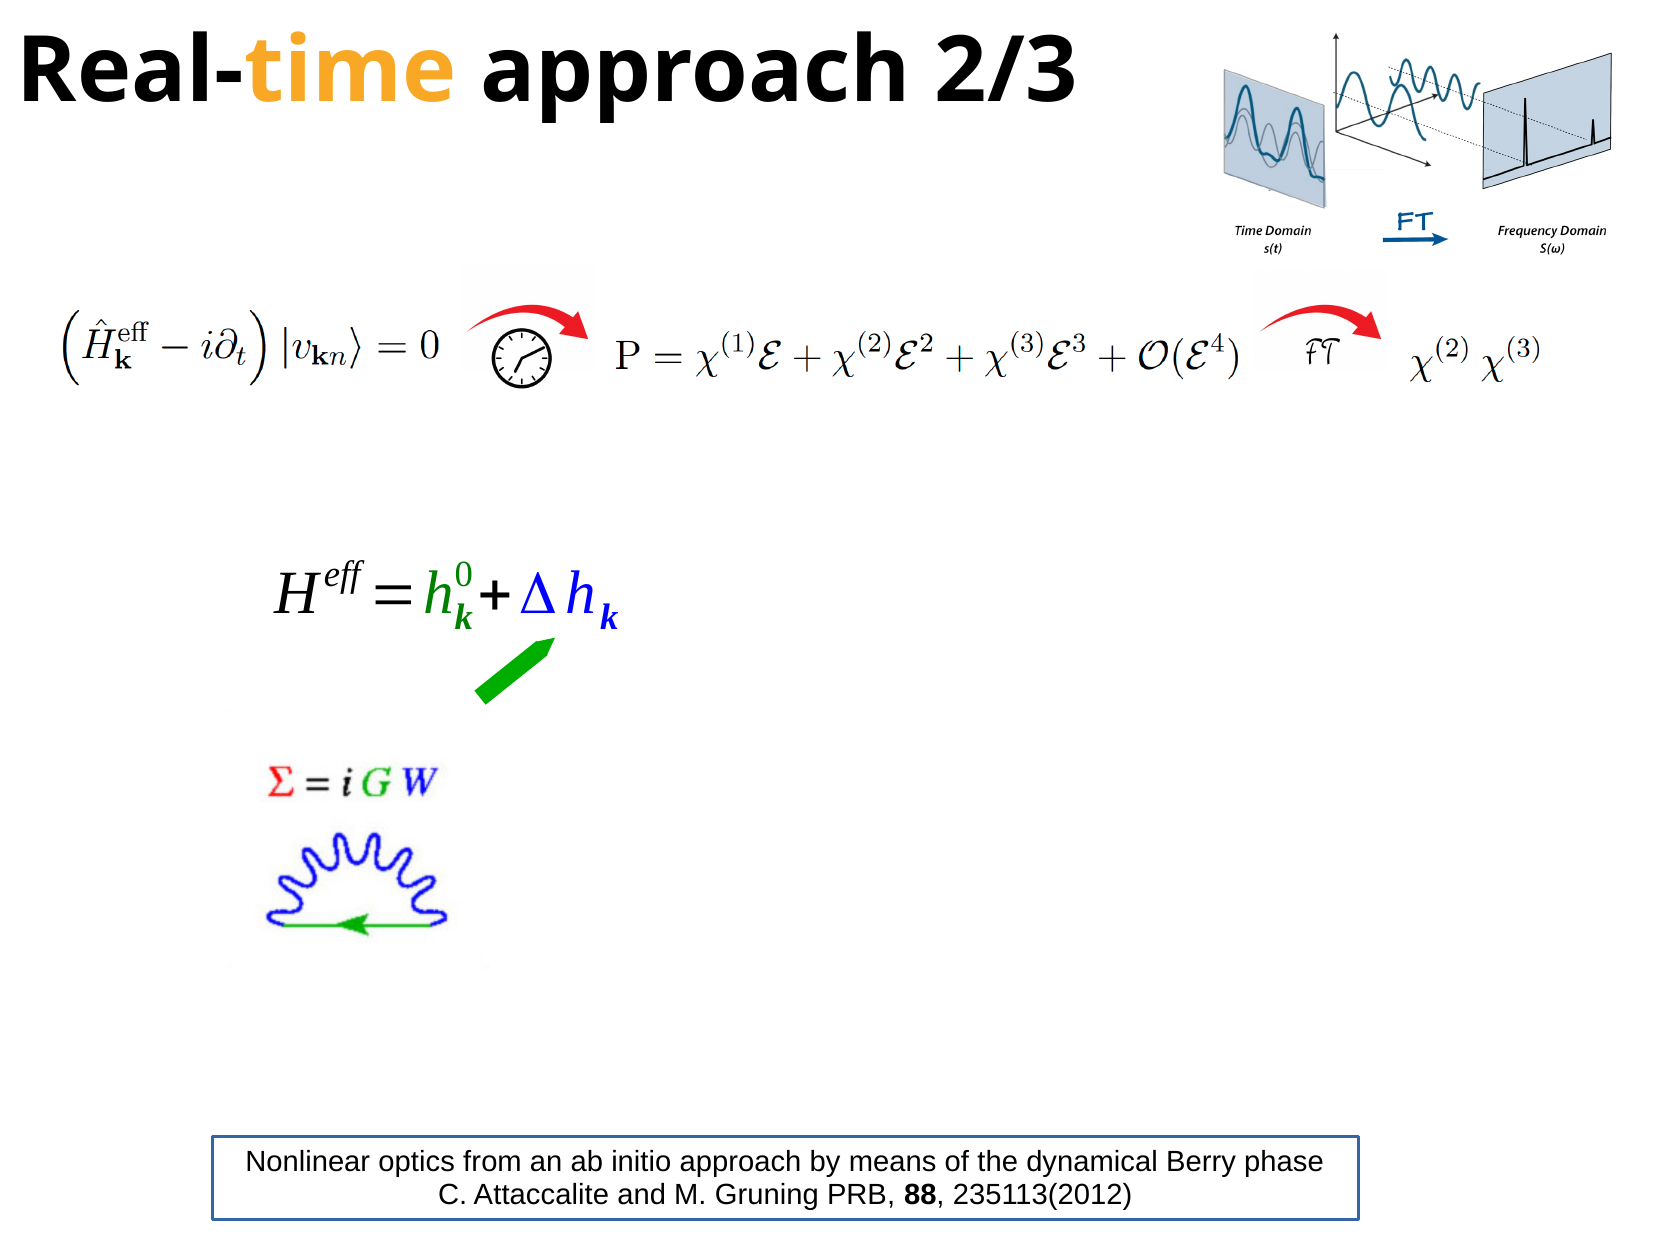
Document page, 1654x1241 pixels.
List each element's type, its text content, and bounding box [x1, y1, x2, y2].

title Real-time approach 2/3 [0, 45, 1111, 136]
picture [224, 708, 490, 971]
picture [611, 315, 1242, 403]
picture [1474, 320, 1543, 408]
chart [255, 552, 636, 638]
picture [1400, 320, 1472, 408]
text_box Nonlinear optics from an ab initio approach by means of the dynamical Berry phase C. Attaccalite and M. Gruning PRB, 88, 235113(2012) [212, 1136, 1359, 1220]
picture [60, 302, 442, 392]
chart [1298, 335, 1351, 373]
text_box [490, 324, 554, 390]
picture [461, 265, 594, 373]
picture [1207, 21, 1636, 373]
